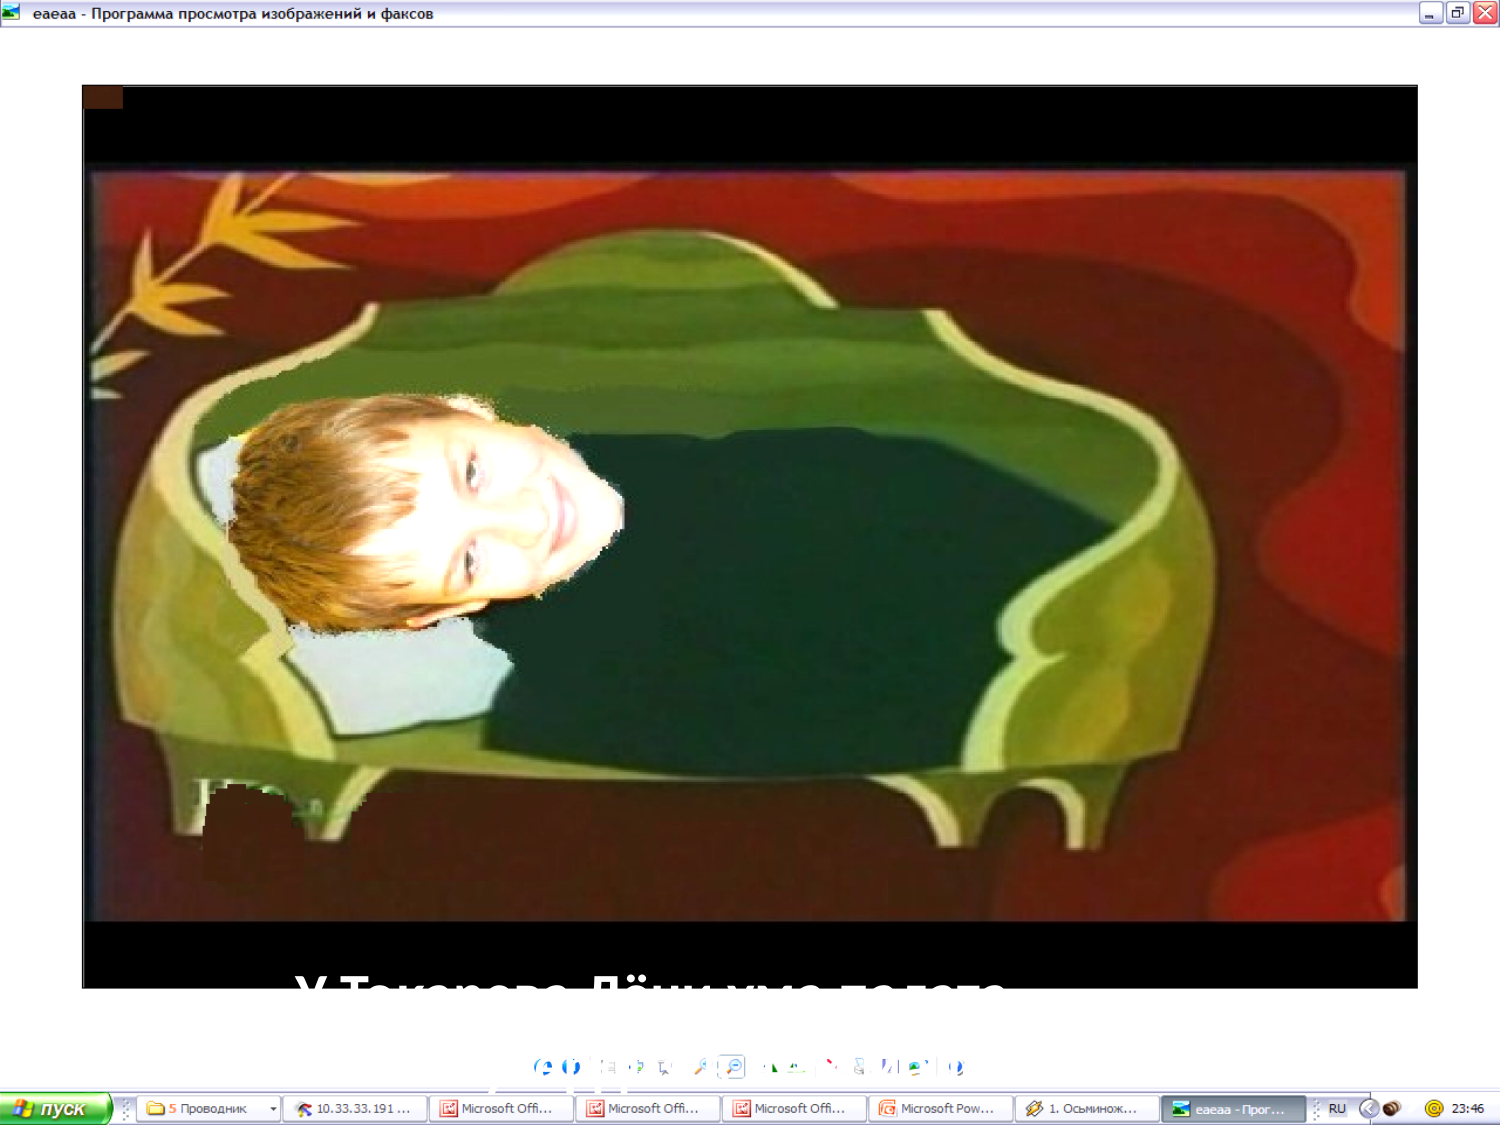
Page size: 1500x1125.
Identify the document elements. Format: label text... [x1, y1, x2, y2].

text_box У Токарева Лёни ума палата, Только усердия в нем маловато. [281, 949, 1500, 1125]
picture [0, 0, 1500, 1125]
